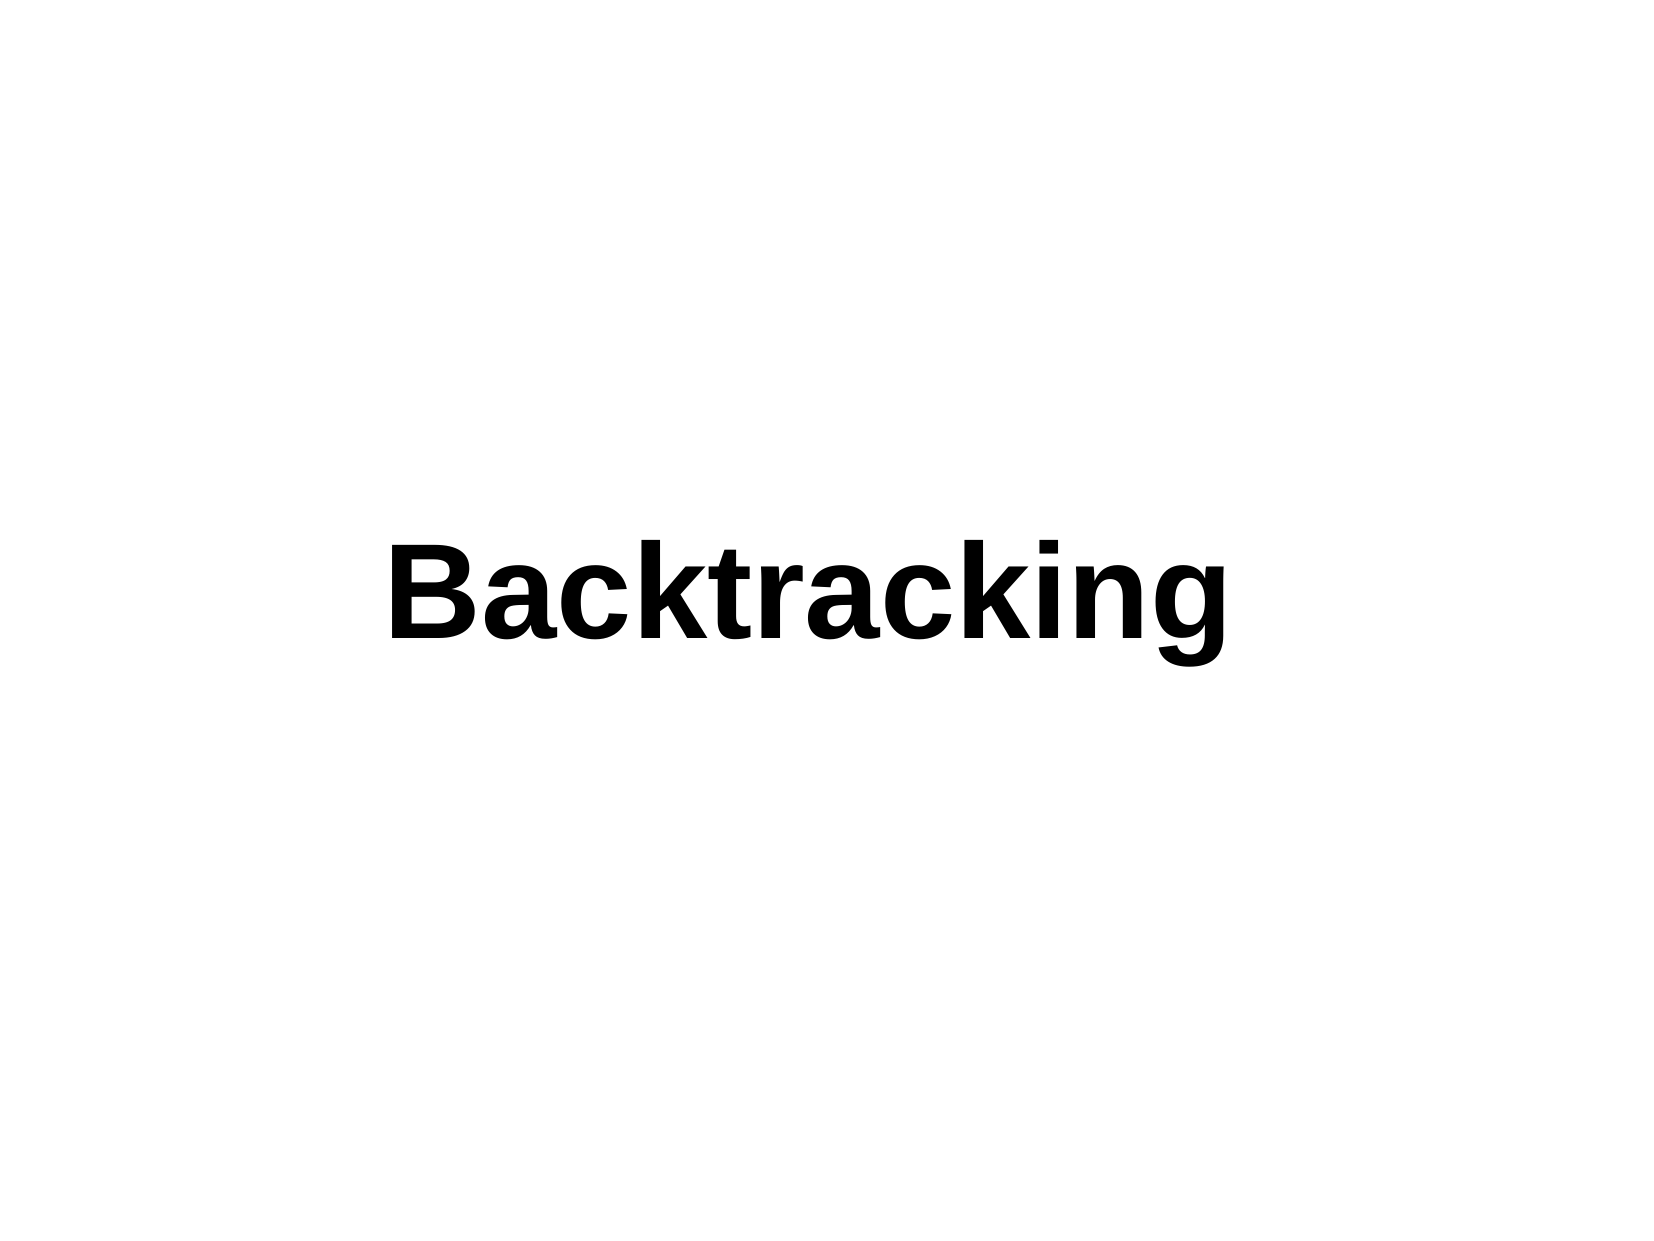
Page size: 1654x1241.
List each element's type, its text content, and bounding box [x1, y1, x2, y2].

text_box Backtracking [369, 508, 1250, 676]
